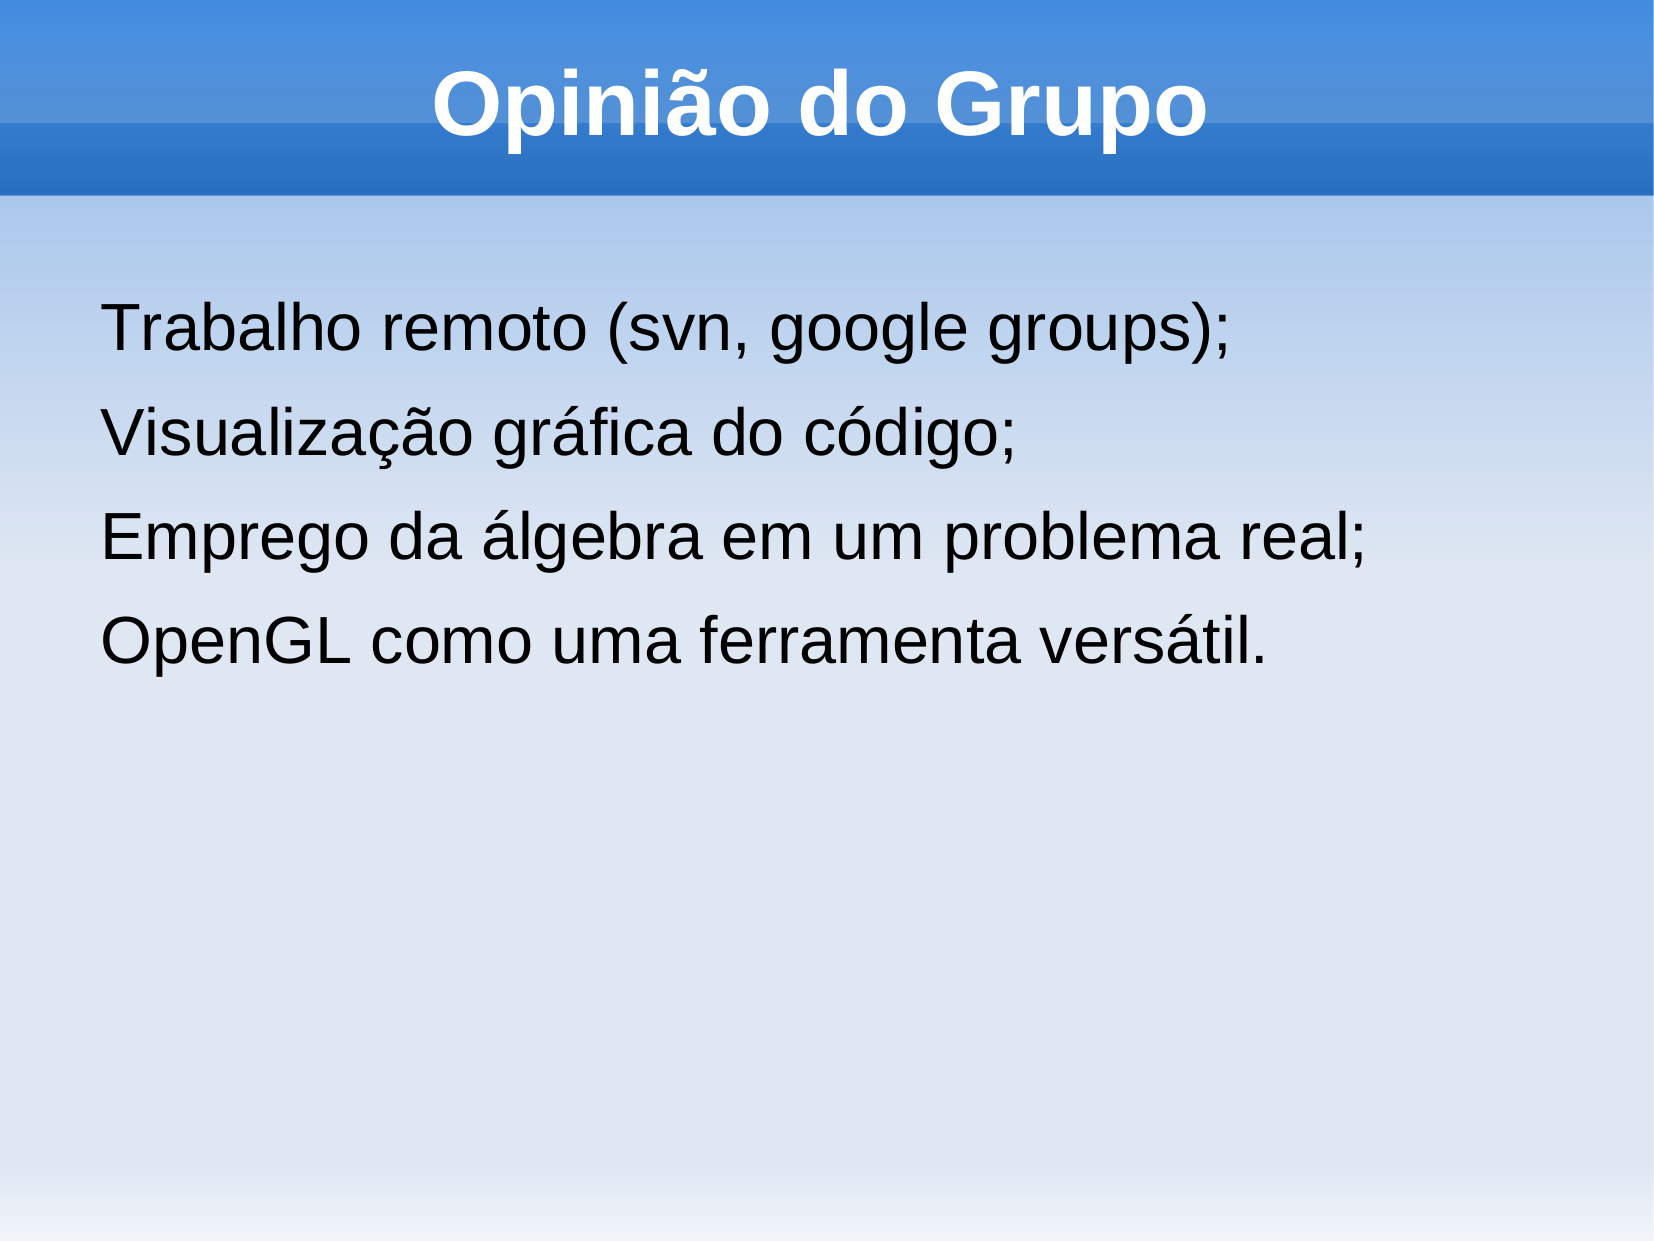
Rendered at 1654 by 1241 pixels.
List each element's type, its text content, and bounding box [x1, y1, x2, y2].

title Opinião do Grupo [76, 0, 1565, 208]
list Trabalho remoto (svn, google groups); Visualização gráfica do código; Emprego da álgebra em um problema real; OpenGL como uma ferramenta versátil. [82, 290, 1571, 1109]
picture [0, 0, 1654, 1241]
